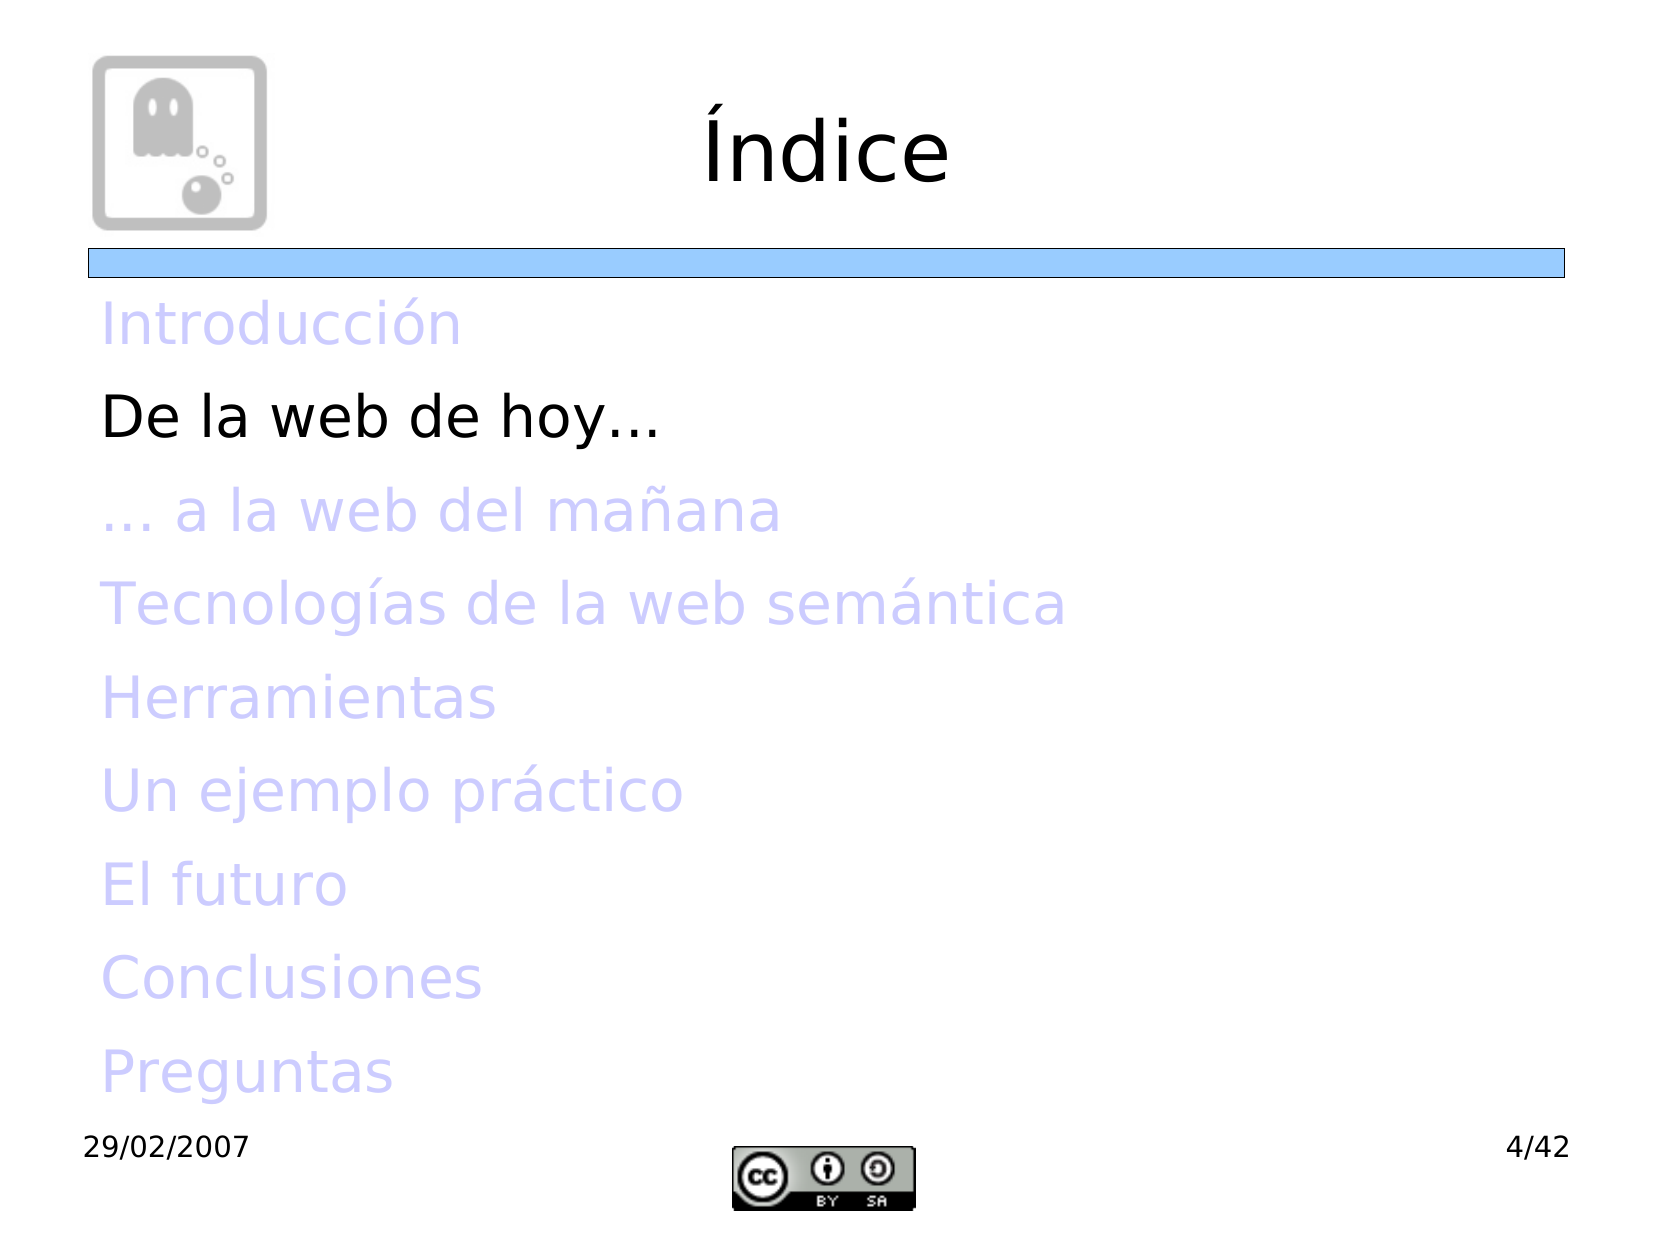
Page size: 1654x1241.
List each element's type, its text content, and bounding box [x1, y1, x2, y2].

list Introducción De la web de hoy... ... a la web del mañana Tecnologías de la web semántica Herramientas Un ejemplo práctico El futuro Conclusiones Preguntas [82, 290, 1571, 1107]
picture [732, 1146, 916, 1211]
title Índice [82, 49, 1571, 257]
